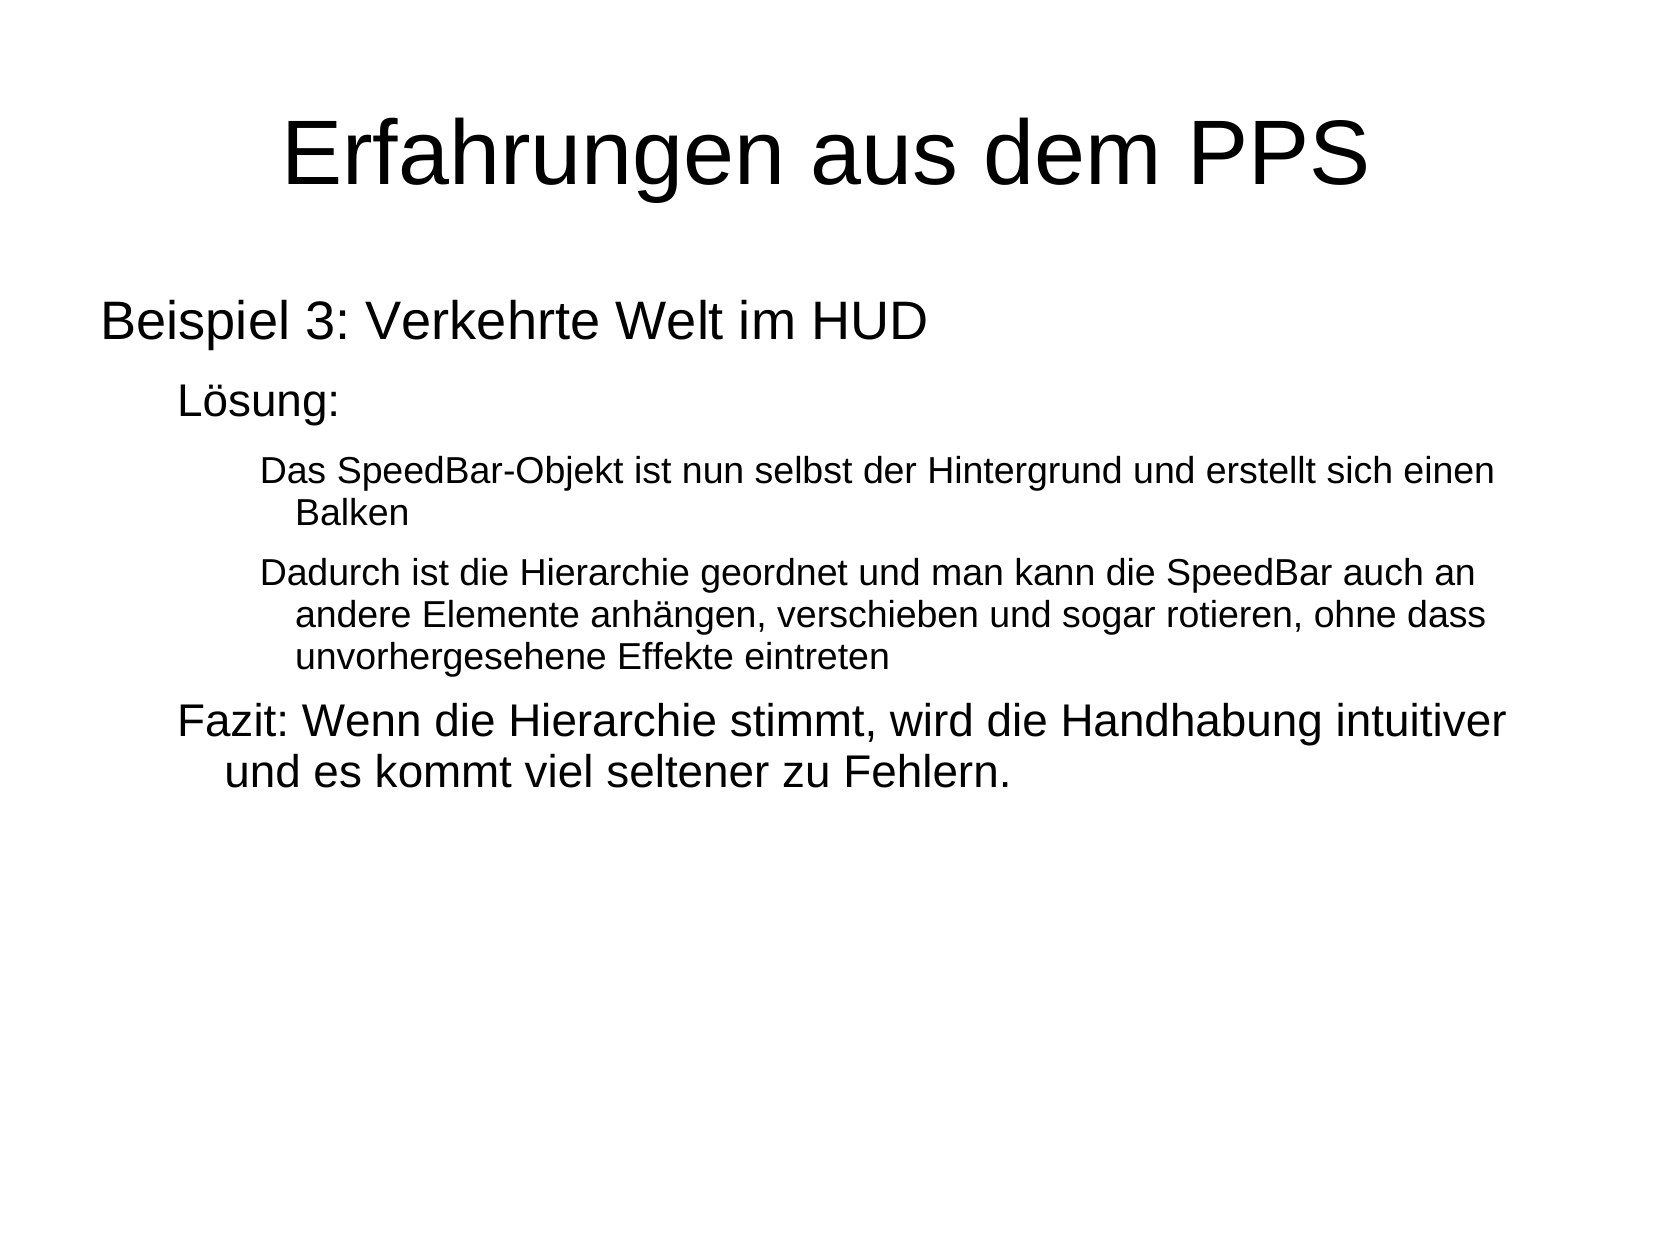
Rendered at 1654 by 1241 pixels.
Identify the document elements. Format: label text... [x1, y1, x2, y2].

title Erfahrungen aus dem PPS [82, 56, 1571, 250]
list Beispiel 3: Verkehrte Welt im HUD Lösung: Das SpeedBar-Objekt ist nun selbst der Hintergrund und erstellt sich einen Balken Dadurch ist die Hierarchie geordnet und man kann die SpeedBar auch an andere Elemente anhängen, verschieben und sogar rotieren, ohne dass unvorhergesehene Effekte eintreten Fazit: Wenn die Hierarchie stimmt, wird die Handhabung intuitiver und es kommt viel seltener zu Fehlern. [82, 290, 1571, 1094]
